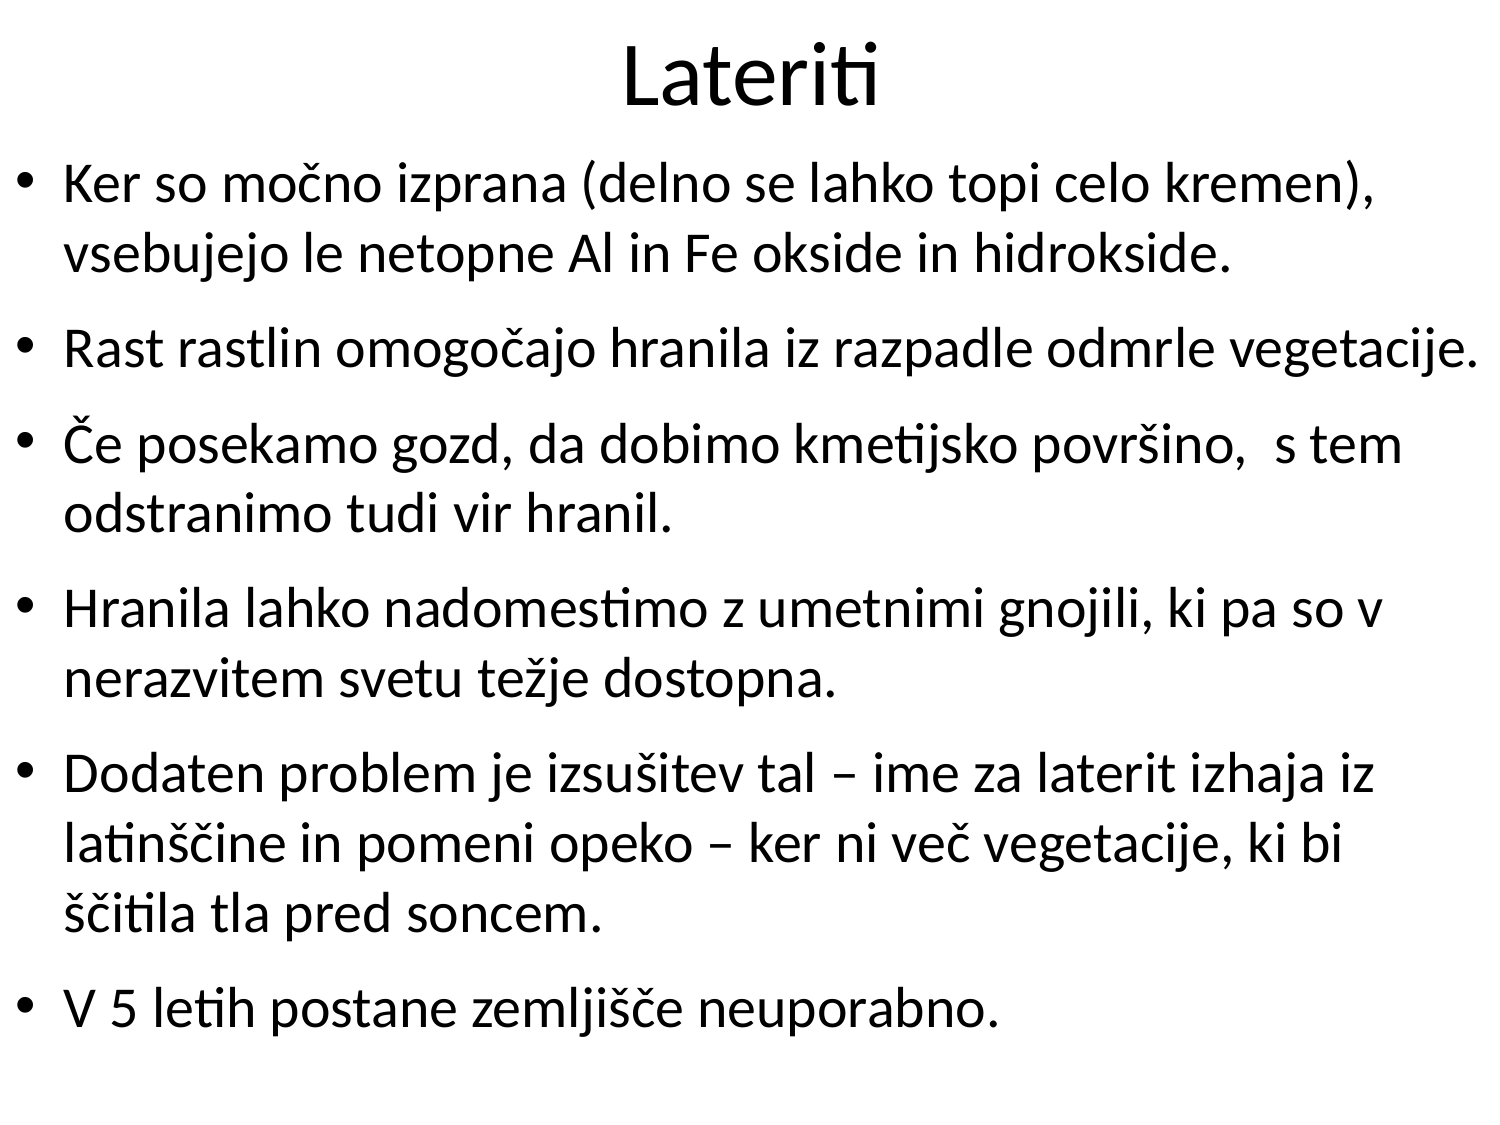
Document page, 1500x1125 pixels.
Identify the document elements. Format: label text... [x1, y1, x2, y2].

title Lateriti [76, 0, 1427, 137]
list Ker so močno izprana (delno se lahko topi celo kremen), vsebujejo le netopne Al in Fe okside in hidrokside. Rast rastlin omogočajo hranila iz razpadle odmrle vegetacije. Če posekamo gozd, da dobimo kmetijsko površino, s tem odstranimo tudi vir hranil. Hranila lahko nadomestimo z umetnimi gnojili, ki pa so v nerazvitem svetu težje dostopna. Dodaten problem je izsušitev tal – ime za laterit izhaja iz latinščine in pomeni opeko – ker ni več vegetacije, ki bi ščitila tla pred soncem. V 5 letih postane zemljišče neuporabno. [0, 137, 1500, 1125]
